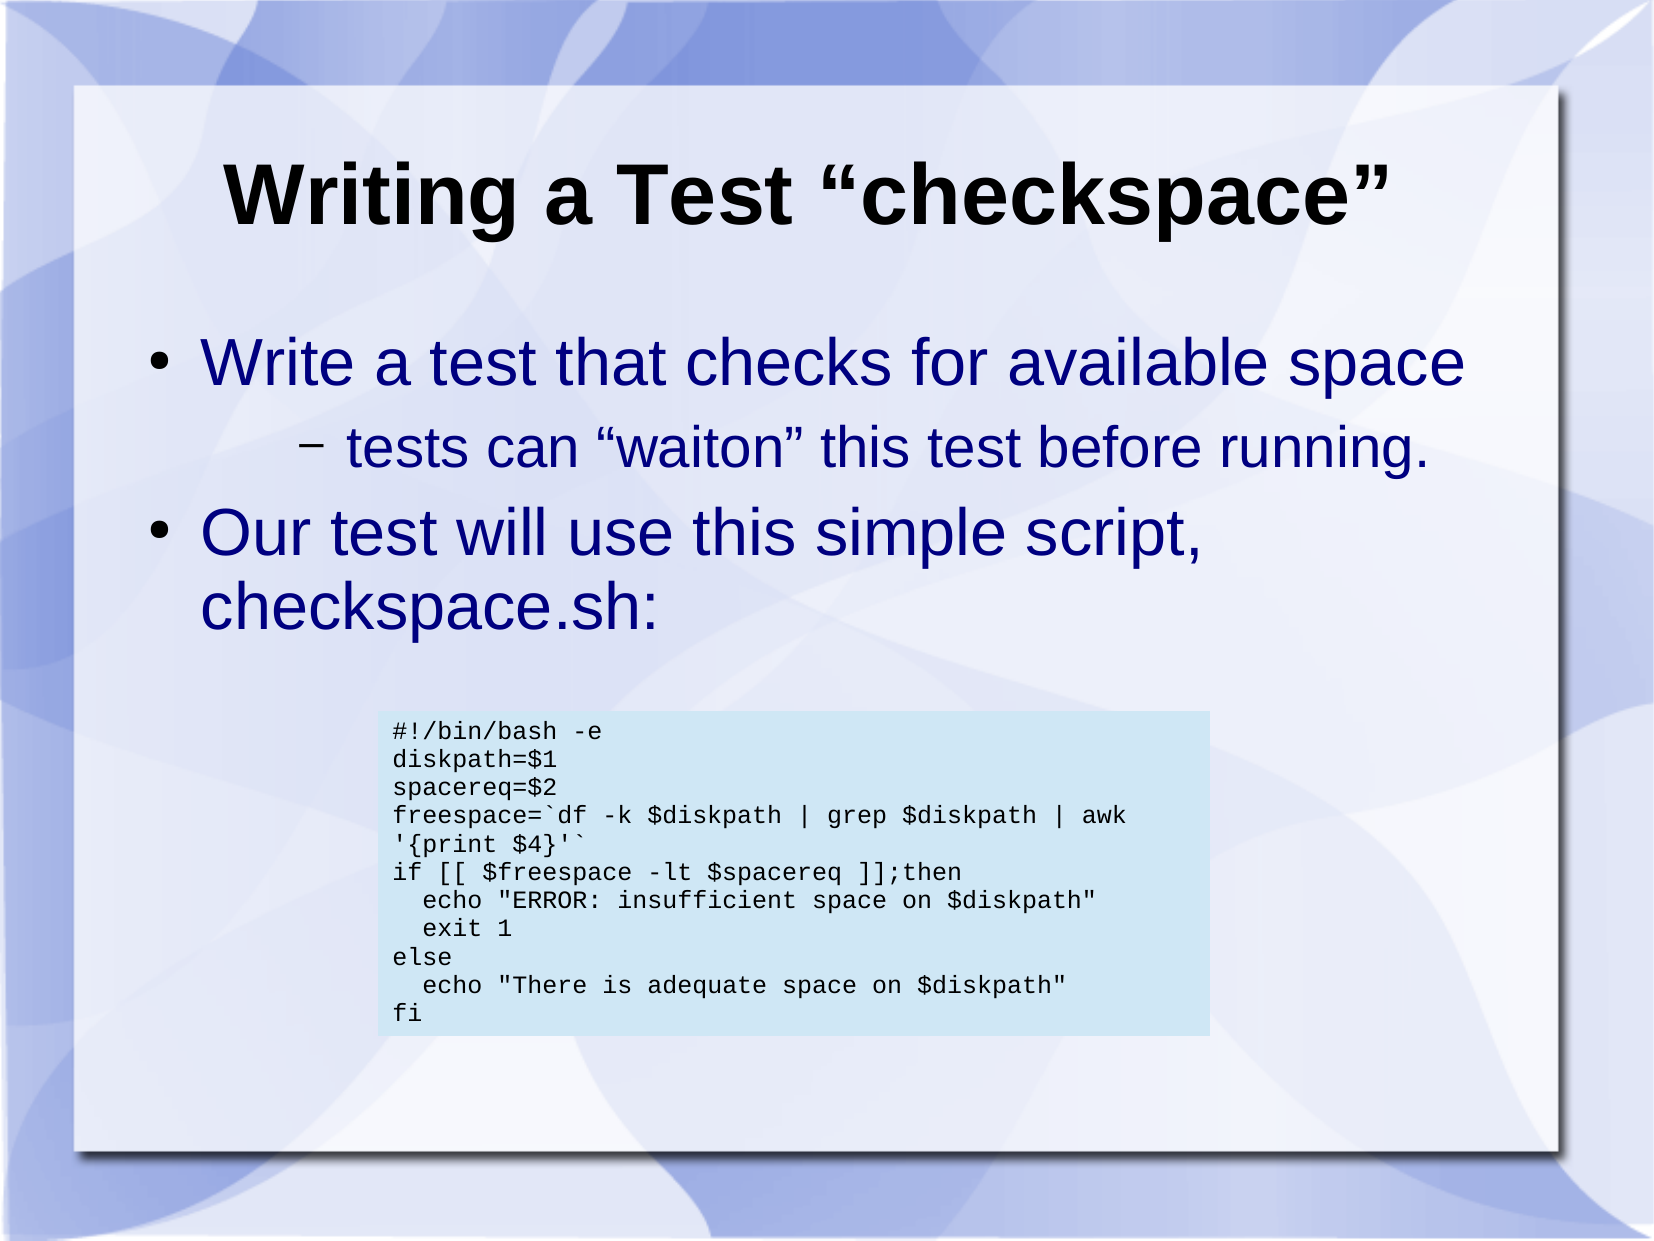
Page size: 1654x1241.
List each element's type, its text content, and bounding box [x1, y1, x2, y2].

picture [0, 0, 1654, 1241]
title Writing a Test “checkspace” [82, 98, 1536, 291]
table_header #!/bin/bash -e diskpath=$1 spacereq=$2 freespace=`df -k $diskpath | grep $diskpath | awk '{print $4}'` if [[ $freespace -lt $spacereq ]];then echo "ERROR: insufficient space on $diskpath" exit 1 else echo "There is adequate space on $diskpath" fi [378, 711, 1210, 1036]
list Write a test that checks for available space tests can “waiton” this test before running. Our test will use this simple script, checkspace.sh: [129, 324, 1489, 736]
